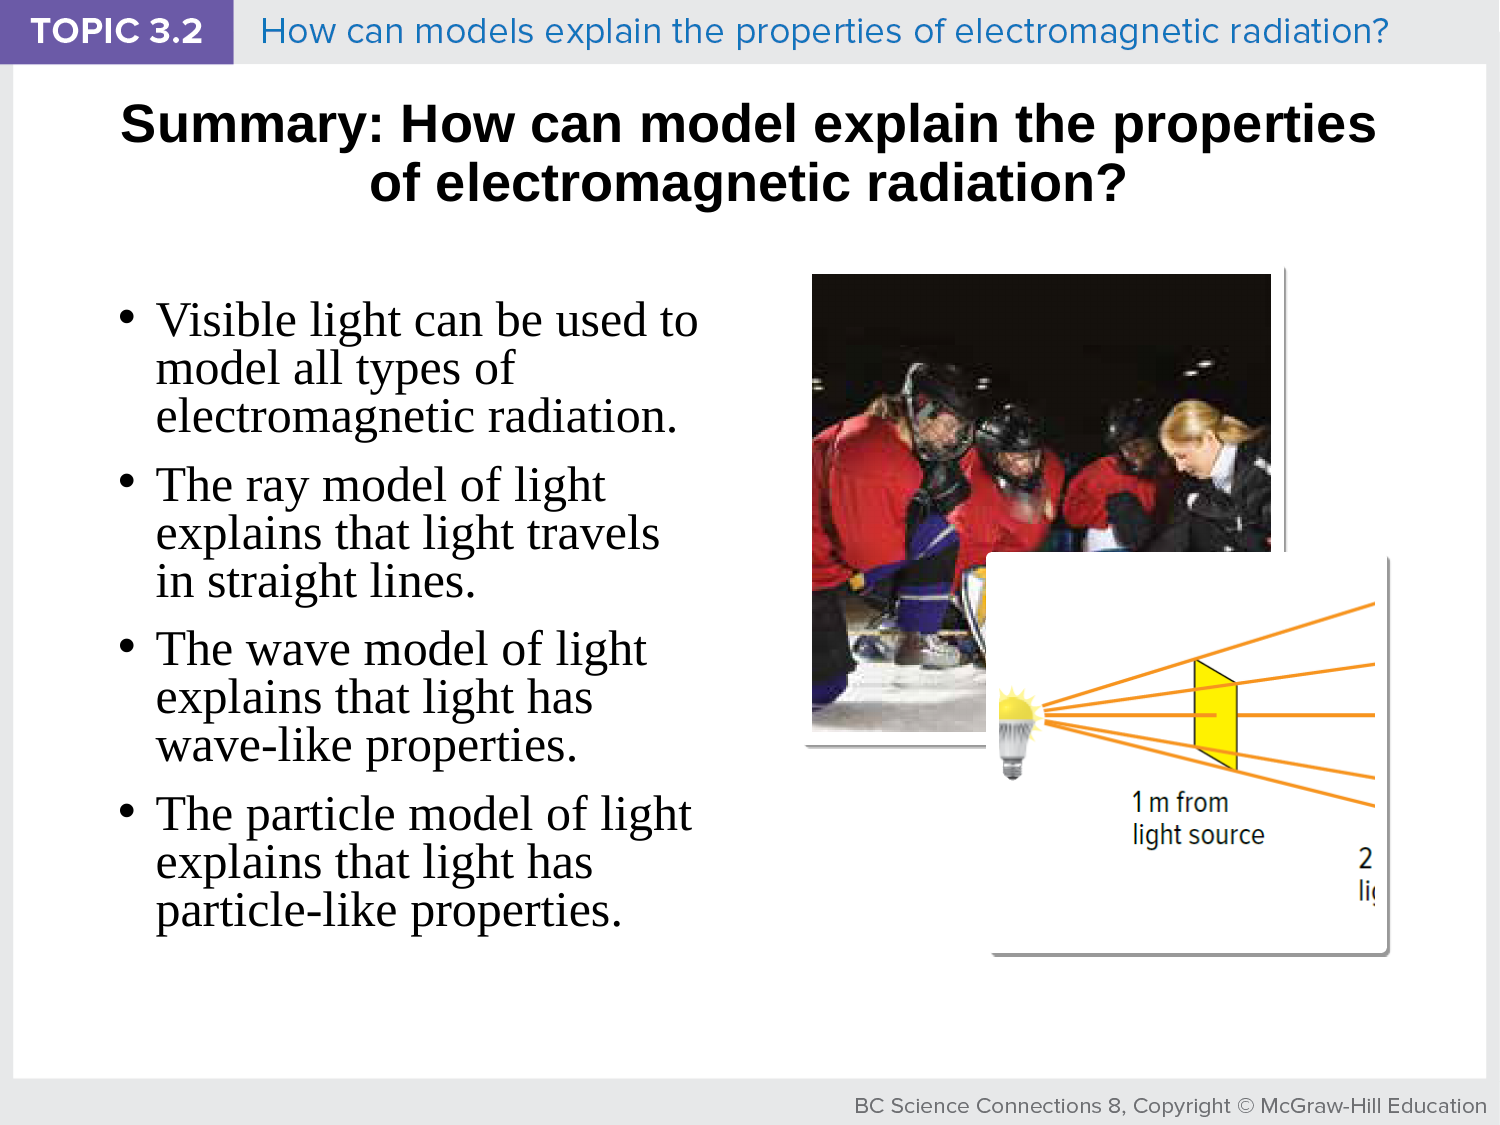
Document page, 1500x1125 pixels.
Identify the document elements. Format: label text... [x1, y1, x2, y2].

picture [0, 0, 1500, 1082]
list Visible light can be used to model all types of electromagnetic radiation. The ray model of light explains that light travels in straight lines. The wave model of light explains that light has wave-like properties. The particle model of light explains that light has particle-like properties. [103, 290, 725, 1014]
title Summary: How can model explain the properties of electromagnetic radiation? [103, 59, 1397, 250]
